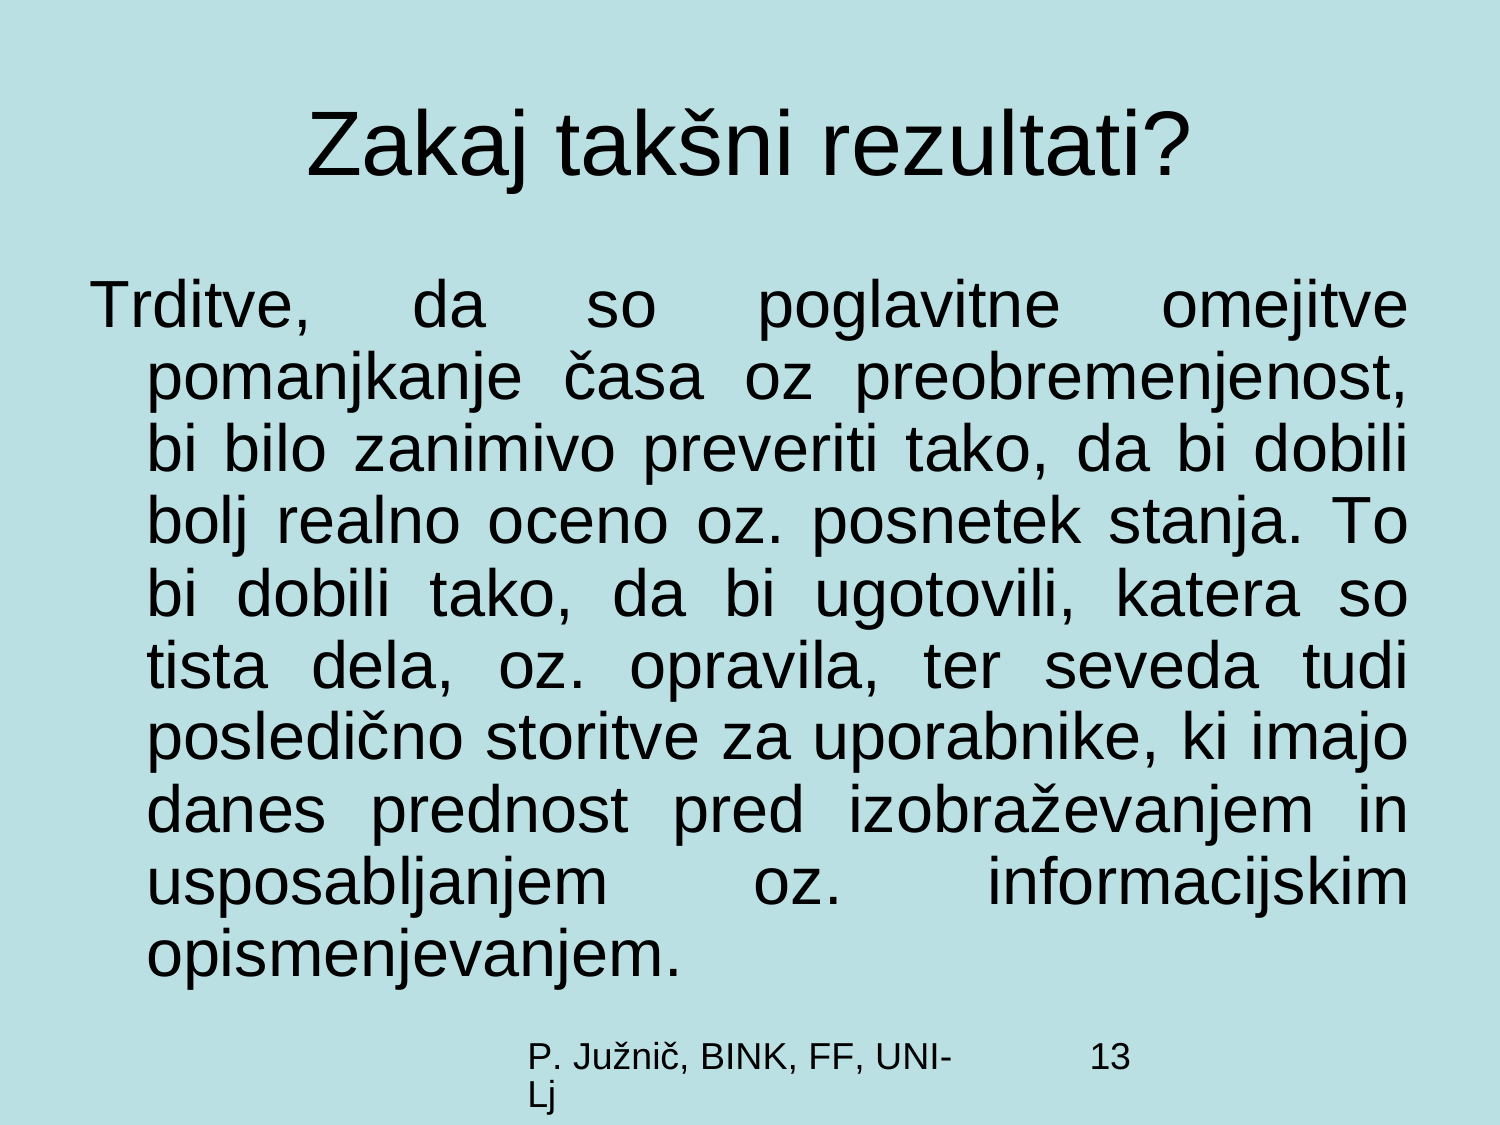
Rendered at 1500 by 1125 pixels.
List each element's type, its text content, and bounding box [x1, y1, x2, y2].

title Zakaj takšni rezultati? [75, 45, 1426, 233]
list Trditve, da so poglavitne omejitve pomanjkanje časa oz preobremenjenost, bi bilo zanimivo preveriti tako, da bi dobili bolj realno oceno oz. posnetek stanja. To bi dobili tako, da bi ugotovili, katera so tista dela, oz. opravila, ter seveda tudi posledično storitve za uporabnike, ki imajo danes prednost pred izobraževanjem in usposabljanjem oz. informacijskim opismenjevanjem. [75, 262, 1426, 1006]
